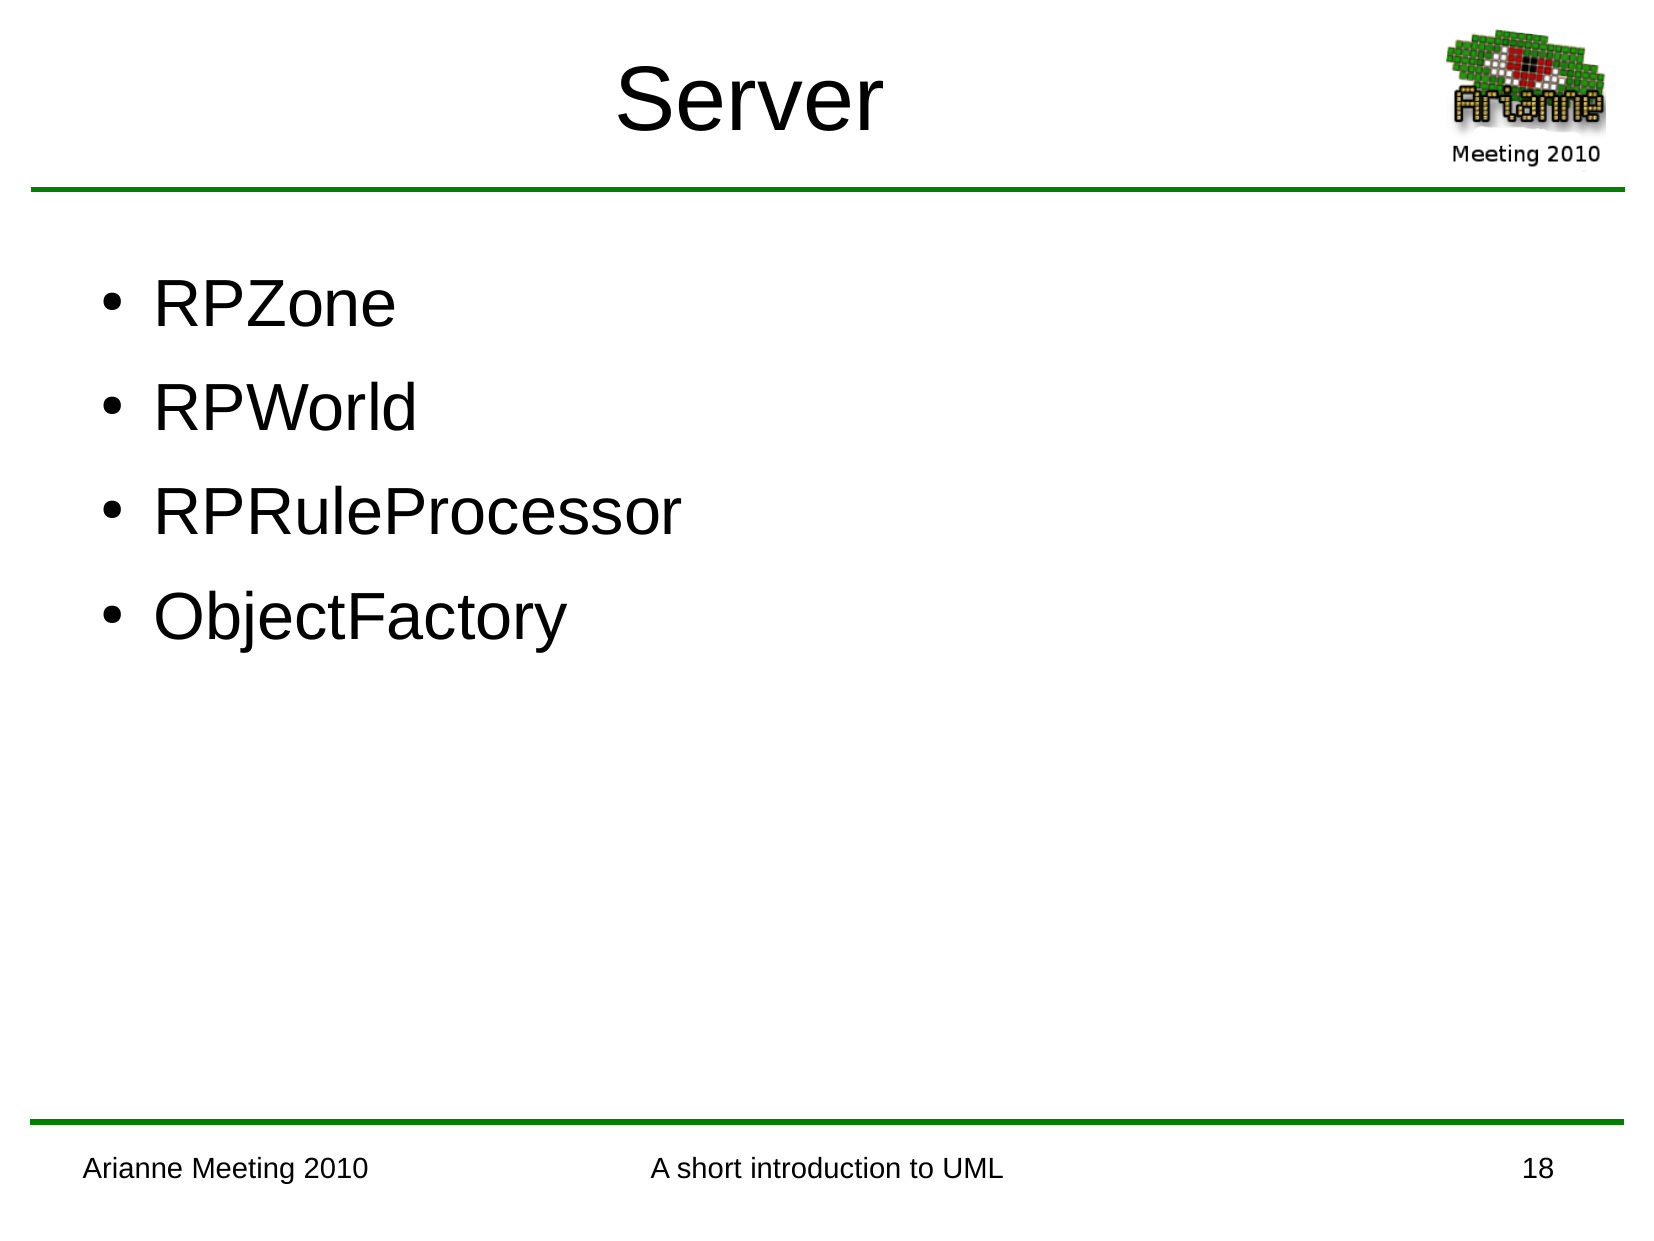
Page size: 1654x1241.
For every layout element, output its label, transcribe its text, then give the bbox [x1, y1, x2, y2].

picture [1446, 29, 1606, 178]
list RPZone RPWorld RPRuleProcessor ObjectFactory [82, 265, 1571, 1109]
title Server [82, 47, 1418, 150]
